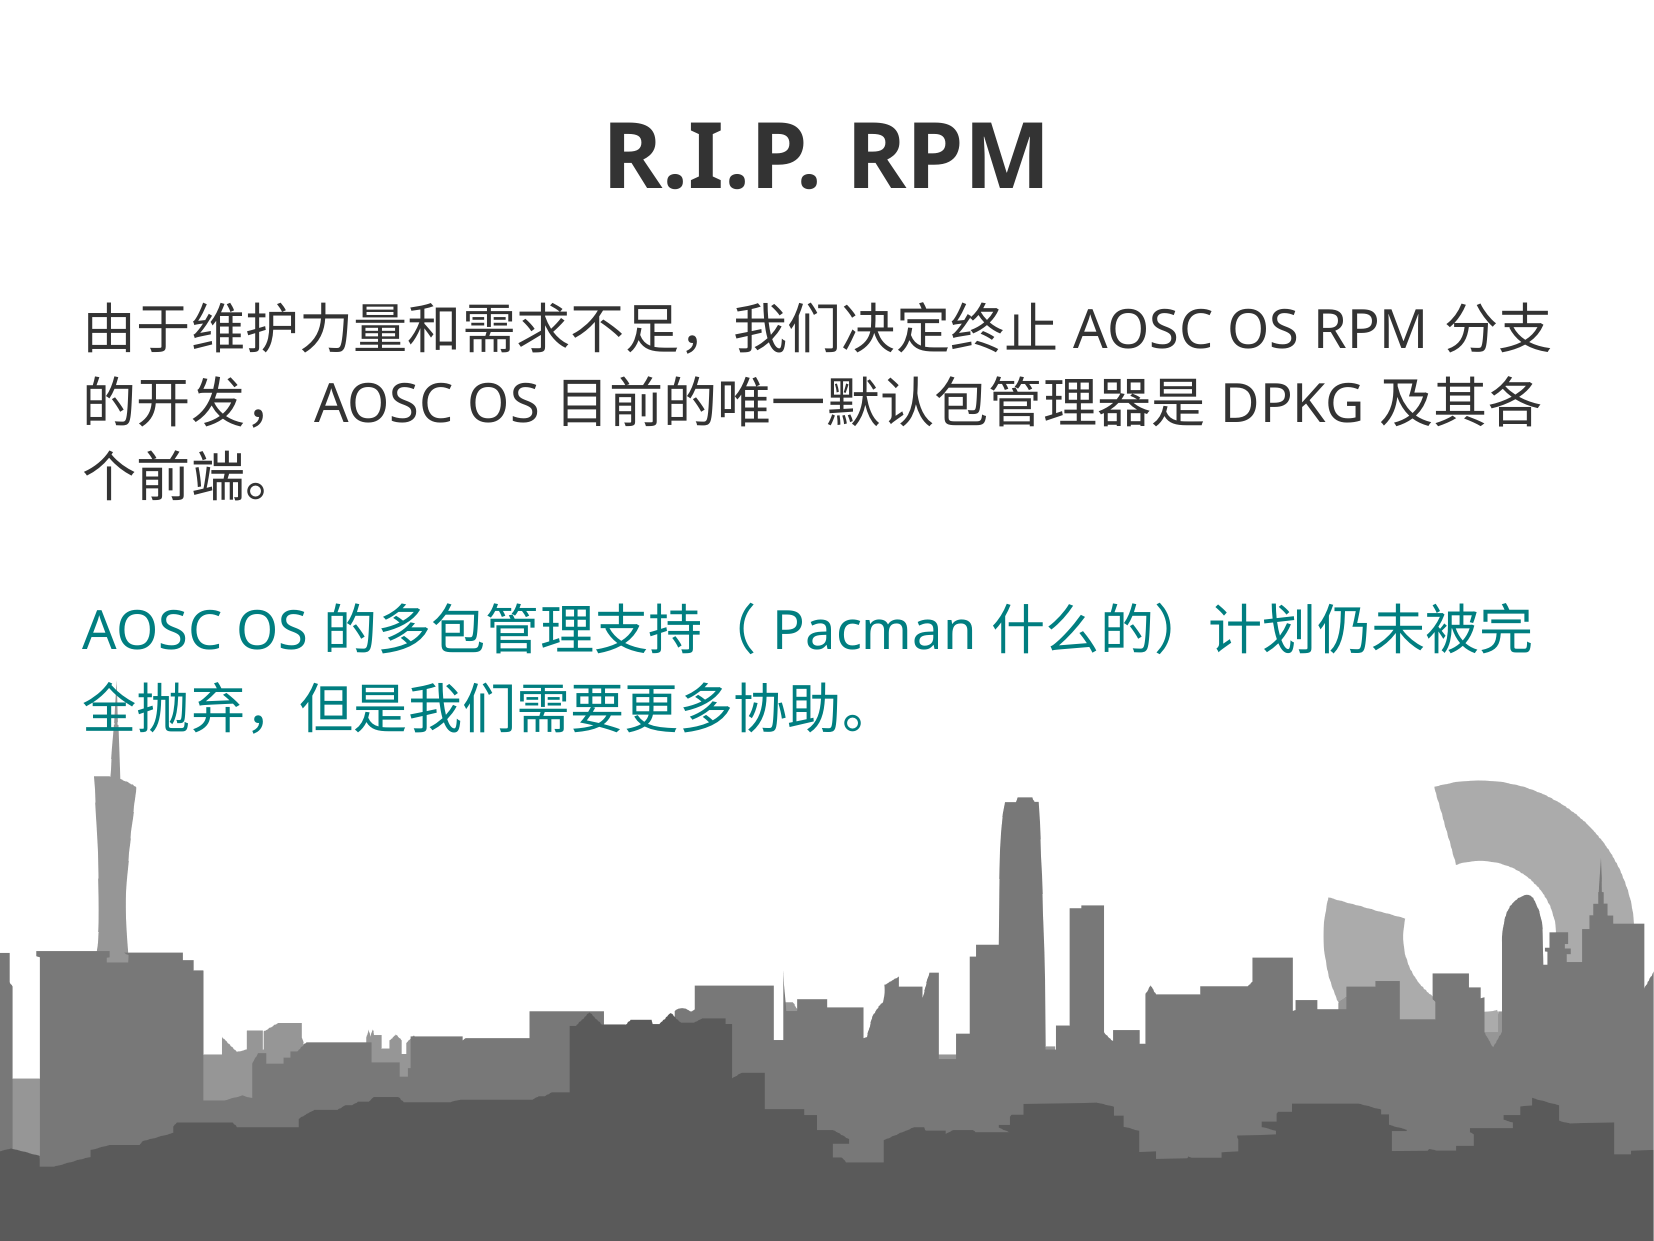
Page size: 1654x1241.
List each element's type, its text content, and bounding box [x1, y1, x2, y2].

picture [0, 0, 1654, 1241]
title R.I.P. RPM [82, 49, 1571, 257]
list 由于维护力量和需求不足，我们决定终止AOSC OS RPM分支的开发，AOSC OS目前的唯一默认包管理器是DPKG及其各个前端。 AOSC OS的多包管理支持（Pacman什么的）计划仍未被完全抛弃，但是我们需要更多协助。 [82, 290, 1571, 1010]
